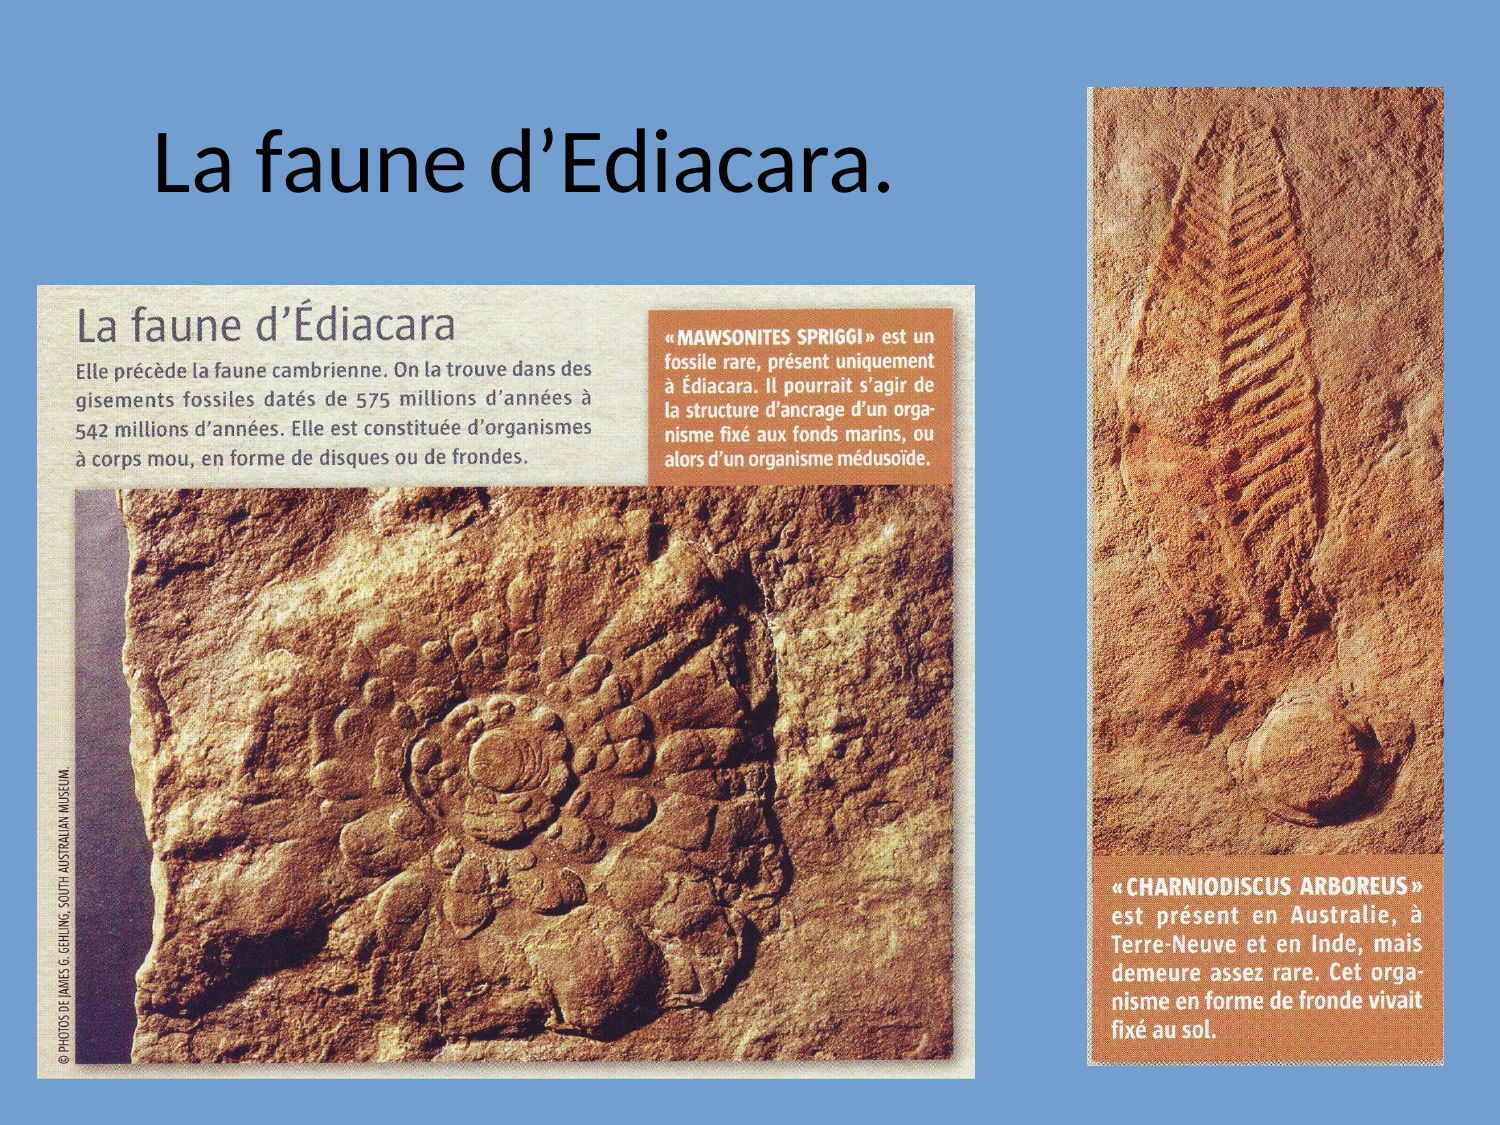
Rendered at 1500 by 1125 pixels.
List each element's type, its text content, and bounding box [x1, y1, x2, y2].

picture [1087, 87, 1444, 1067]
picture [37, 285, 975, 1079]
text_box La faune d’Ediacara. [112, 62, 938, 250]
